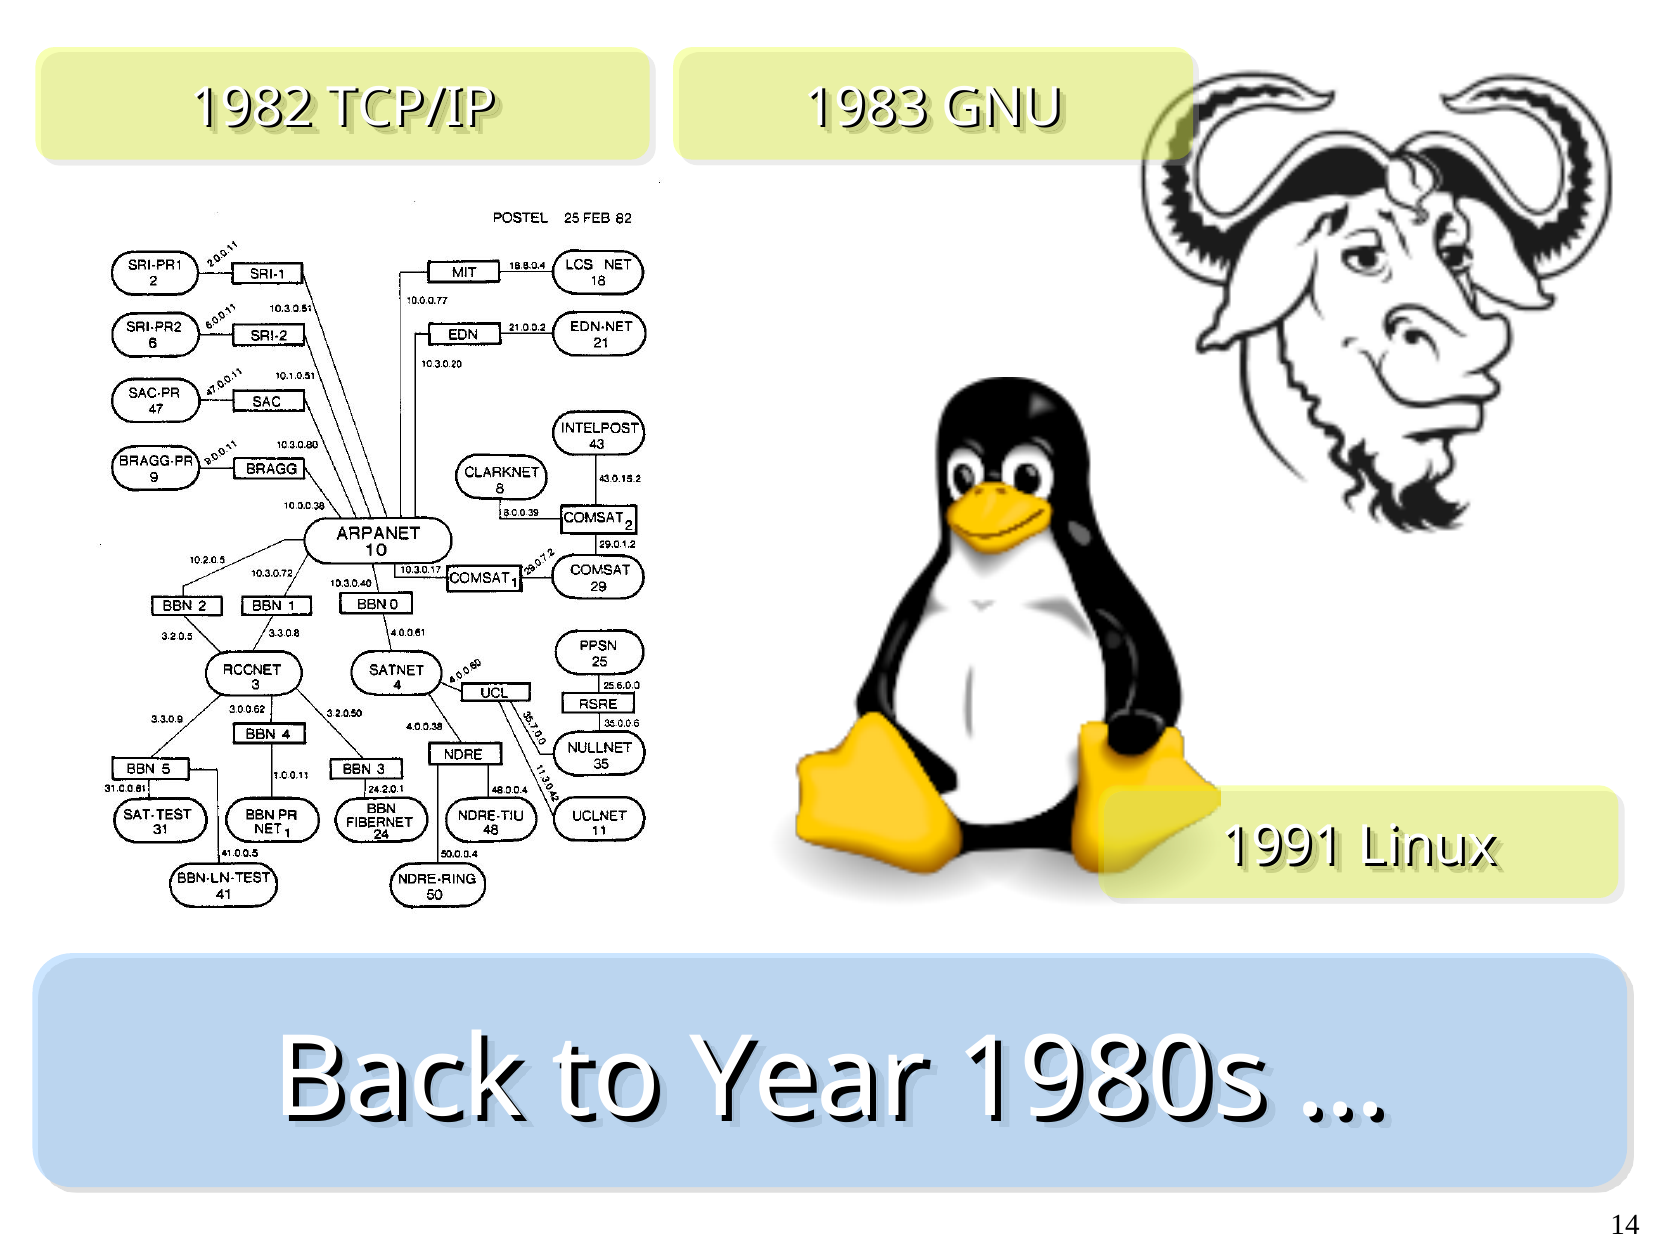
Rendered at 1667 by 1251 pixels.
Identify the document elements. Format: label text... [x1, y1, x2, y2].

picture [90, 177, 675, 945]
text_box 1983 GNU [673, 47, 1194, 160]
picture [767, 68, 1623, 910]
text_box 1991 Linux [1098, 785, 1619, 898]
text_box Back to Year 1980s ... [32, 953, 1628, 1188]
text_box 1982 TCP/IP [35, 47, 650, 160]
